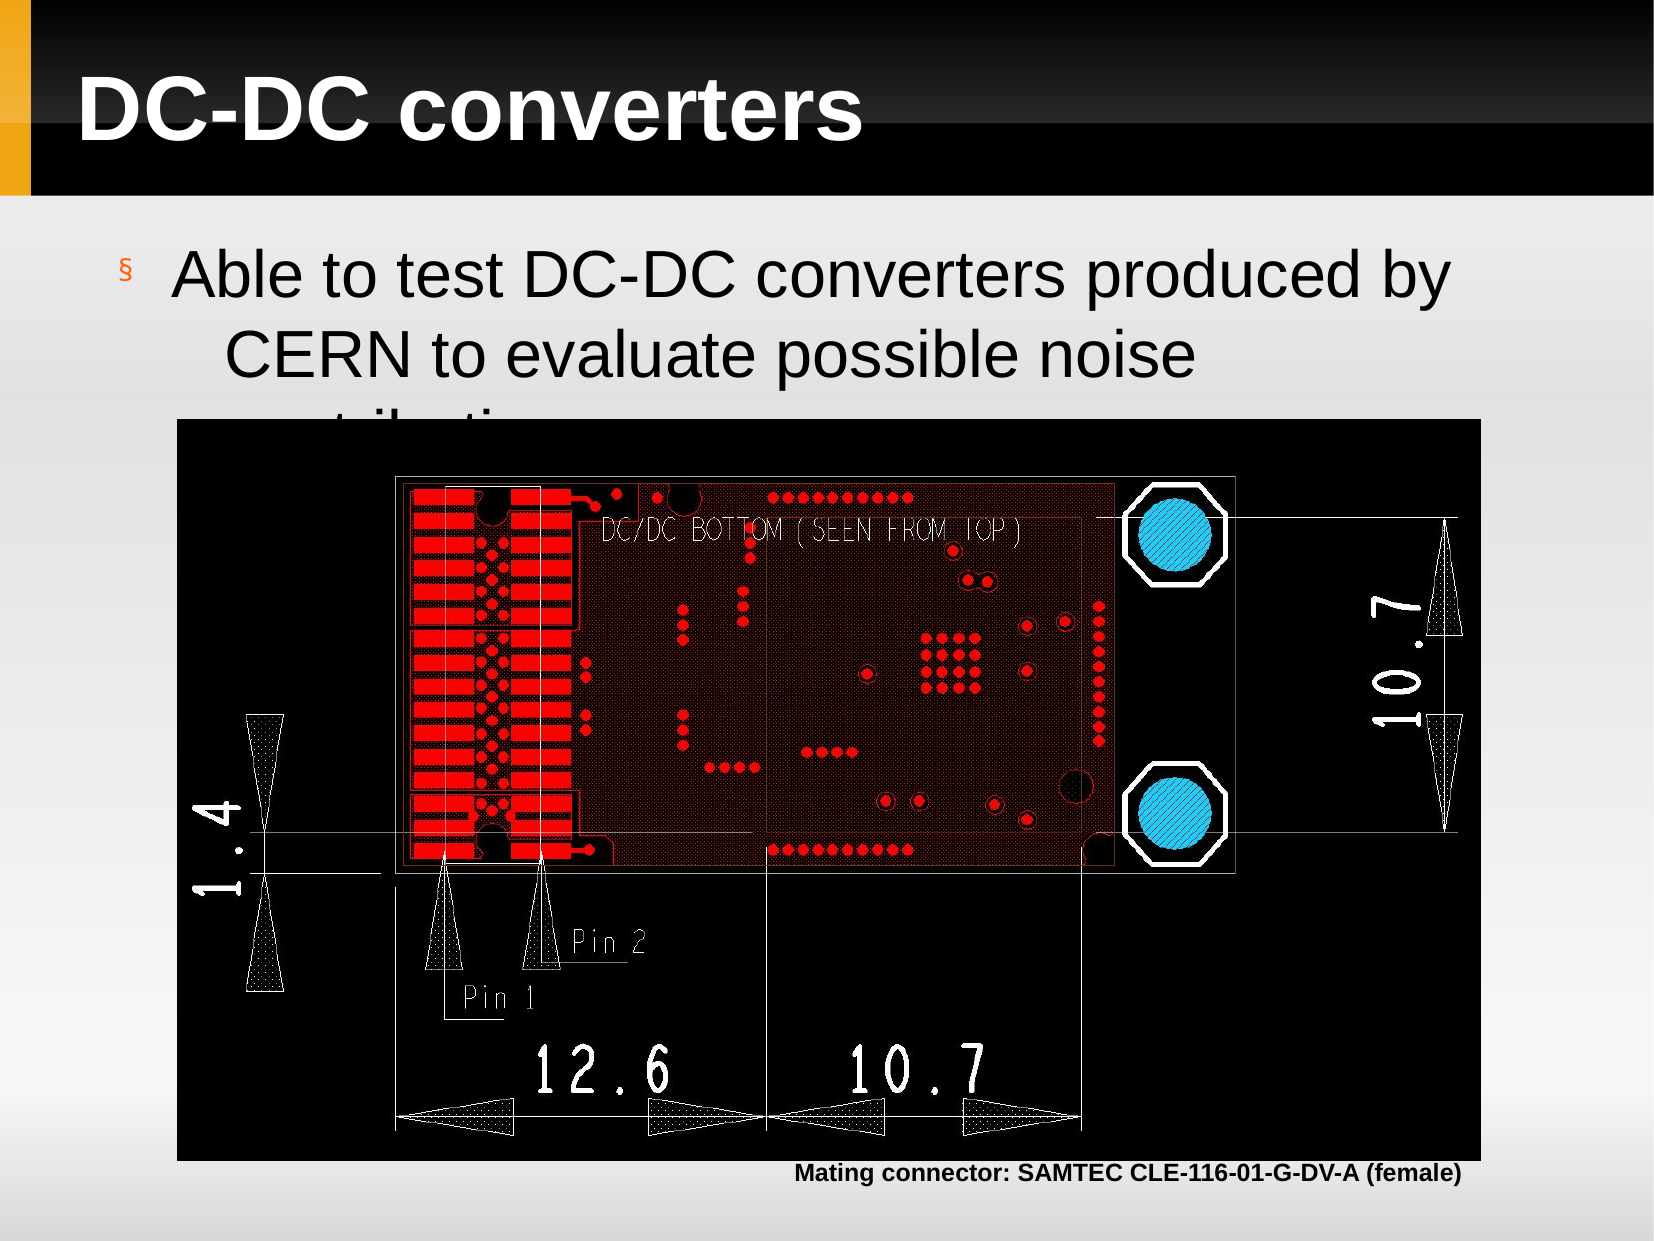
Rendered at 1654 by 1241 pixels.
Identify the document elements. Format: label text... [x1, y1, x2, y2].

text_box [1185, 1129, 1571, 1216]
picture [177, 419, 1481, 1162]
list Able to test DC-DC converters produced by CERN to evaluate possible noise contribution. [82, 230, 1571, 975]
title DC-DC converters [76, 7, 1565, 200]
text_box Mating connector: SAMTEC CLE-116-01-G-DV-A (female) [779, 1151, 1482, 1195]
